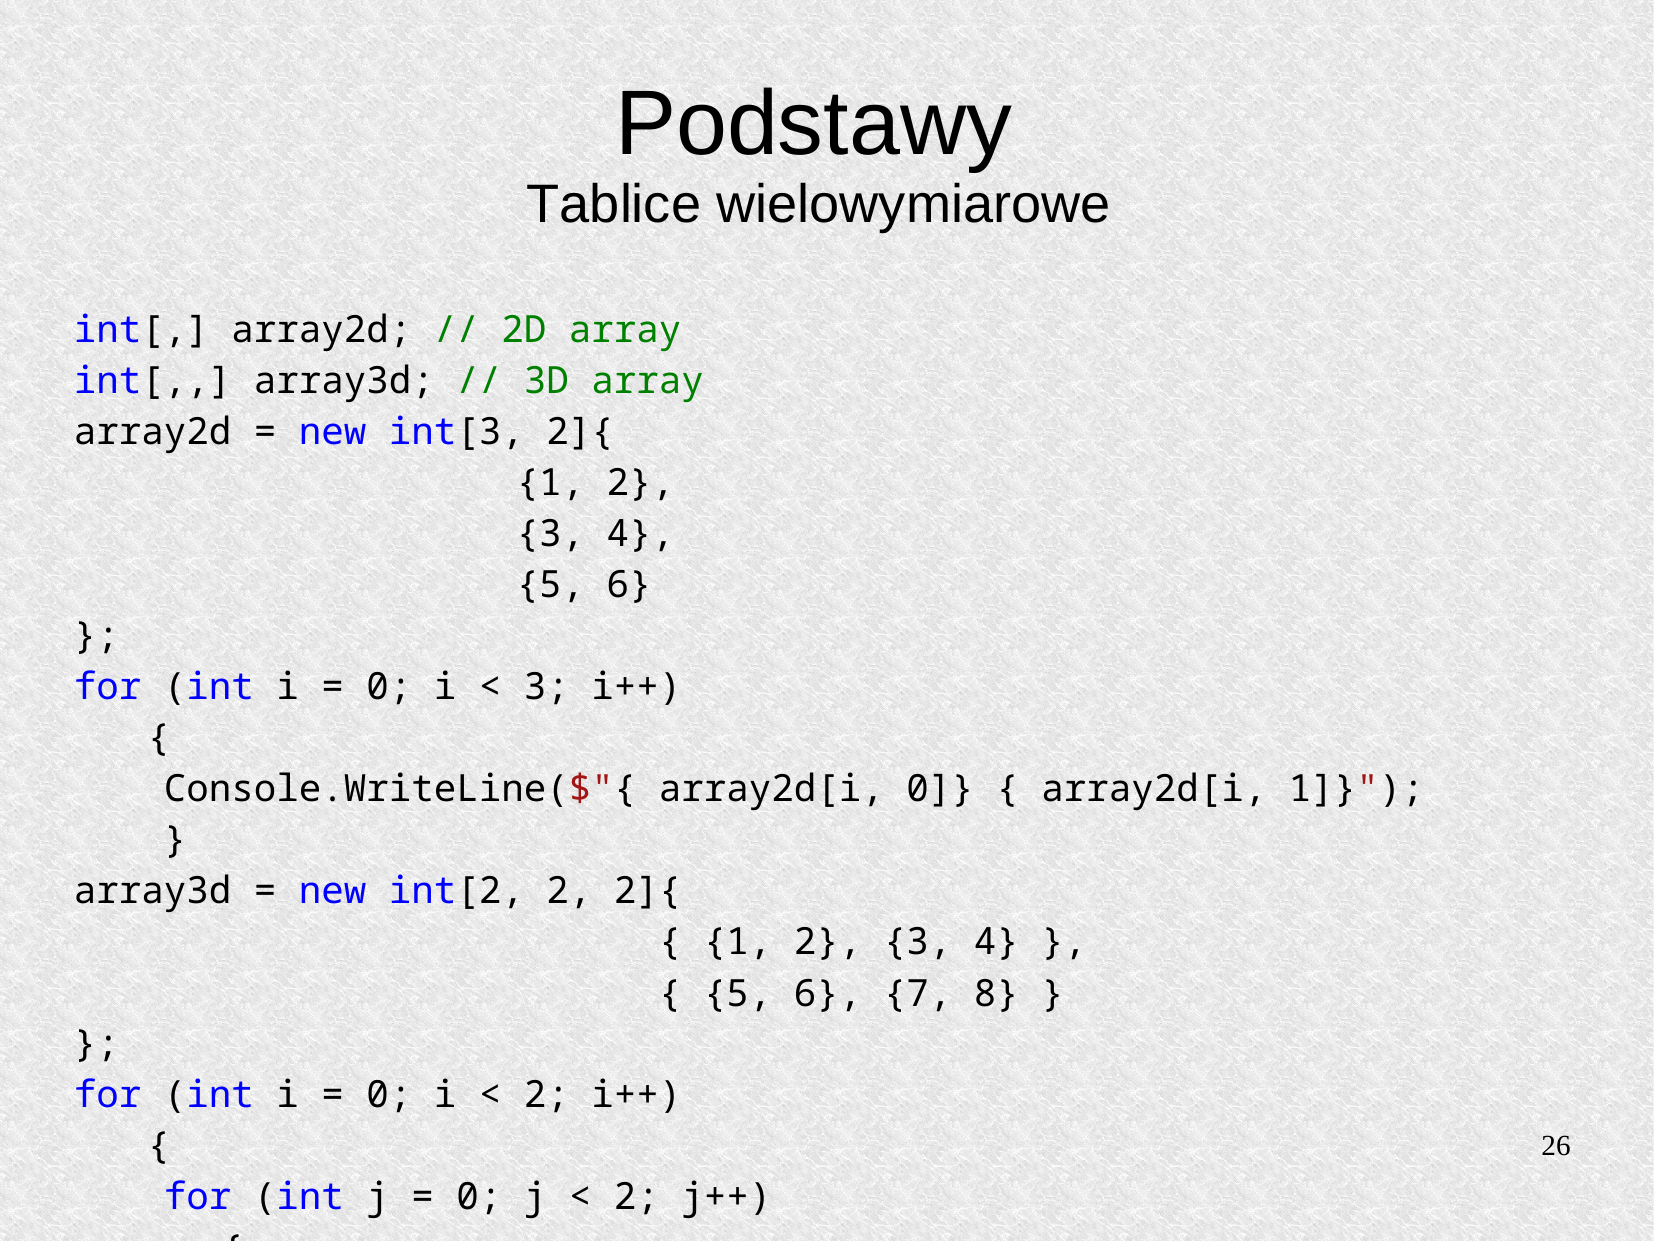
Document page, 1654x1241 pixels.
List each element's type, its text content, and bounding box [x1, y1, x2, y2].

title Podstawy Tablice wielowymiarowe [82, 49, 1571, 257]
picture [0, 0, 1654, 1241]
text_box int[,] array2d; // 2D array int[,,] array3d; // 3D array array2d = new int[3, 2]{ {1, 2}, {3, 4}, {5, 6} }; for (int i = 0; i < 3; i++) { Console.WriteLine($"{ array2d[i, 0]} { array2d[i, 1]}"); } array3d = new int[2, 2, 2]{ { {1, 2}, {3, 4} }, { {5, 6}, {7, 8} } }; for (int i = 0; i < 2; i++) { for (int j = 0; j < 2; j++) { Console.WriteLine($"{ array3d[i, j, 0]} { array3d[i, j, 1]}"); } } [59, 295, 1565, 1136]
